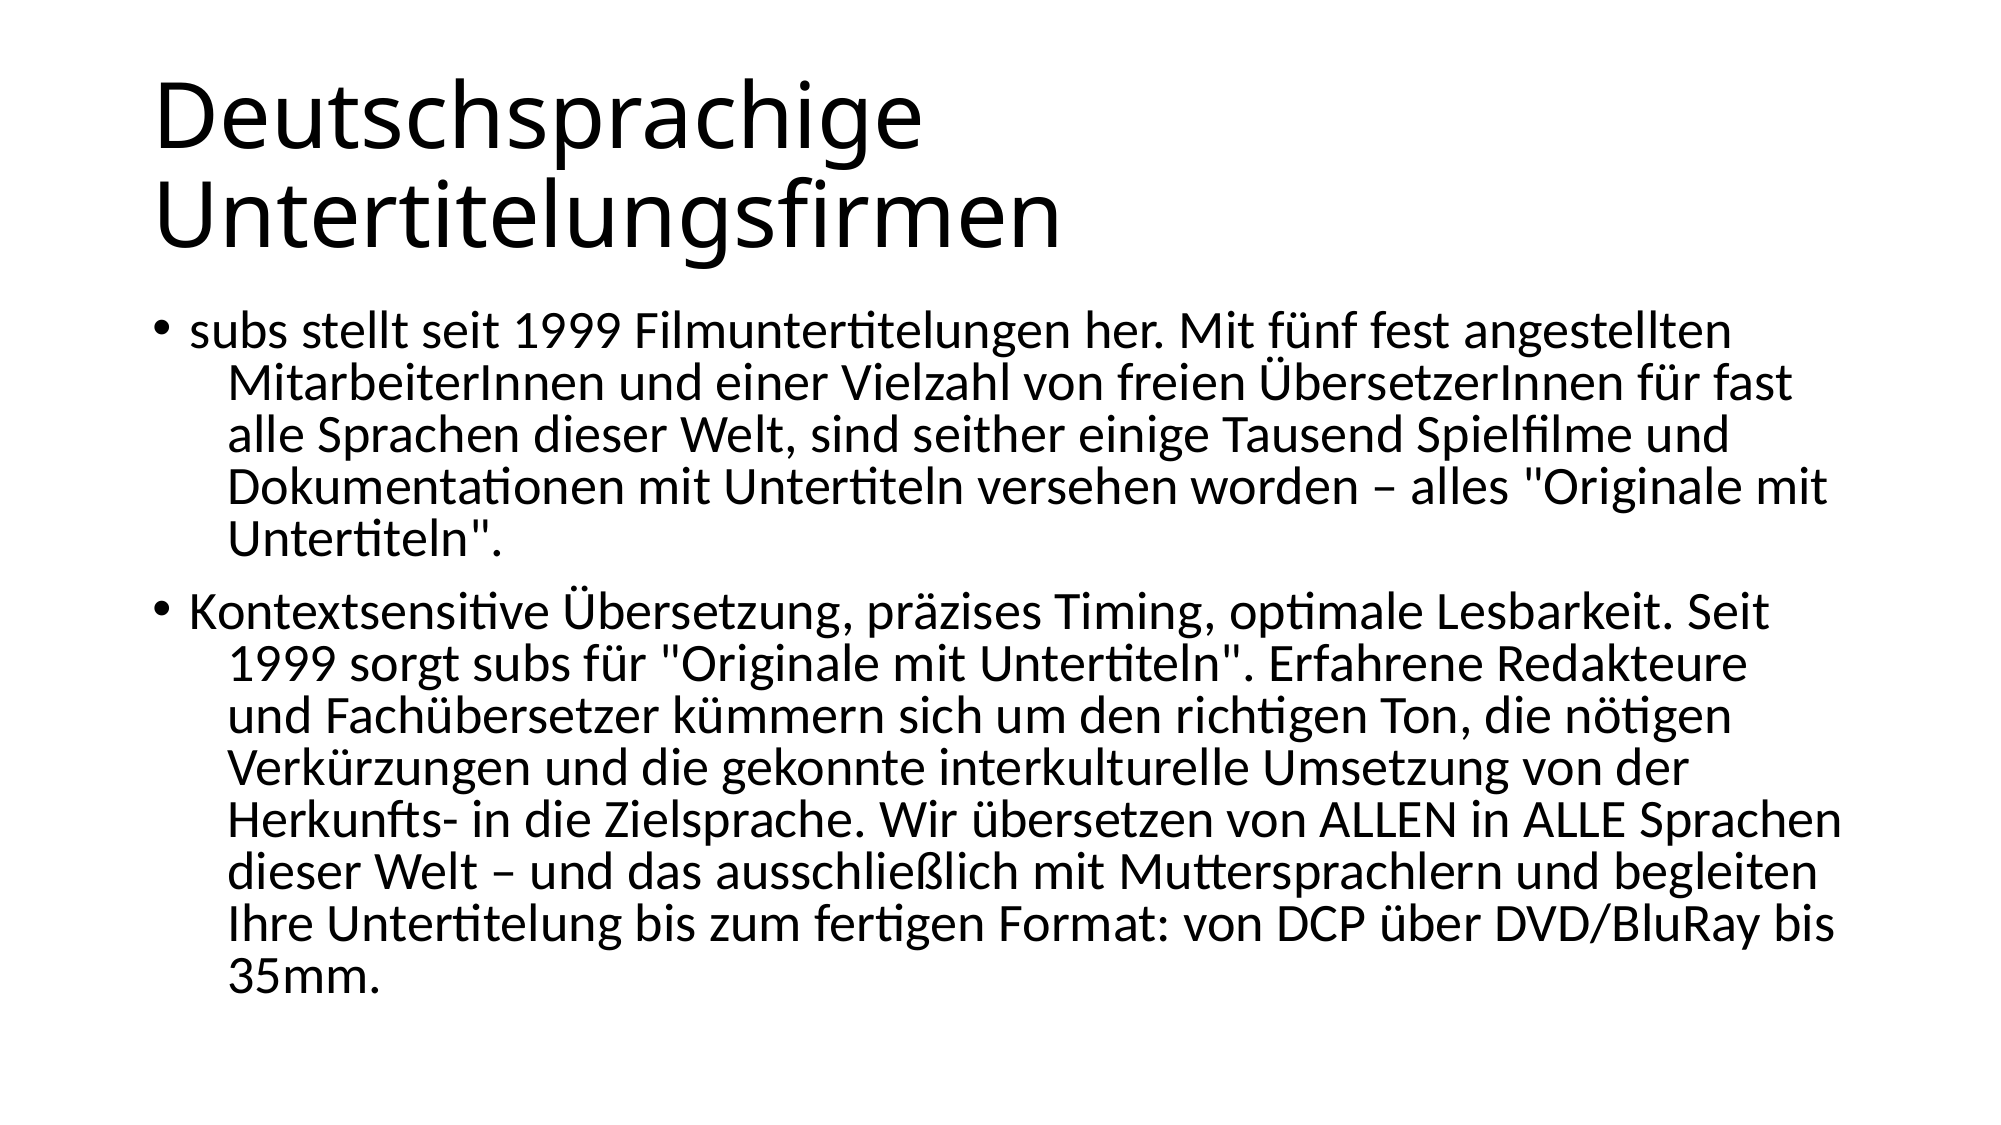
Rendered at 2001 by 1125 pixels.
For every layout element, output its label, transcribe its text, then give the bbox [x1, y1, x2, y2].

list subs stellt seit 1999 Filmuntertitelungen her. Mit fünf fest angestellten MitarbeiterInnen und einer Vielzahl von freien ÜbersetzerInnen für fast alle Sprachen dieser Welt, sind seither einige Tausend Spielfilme und Dokumentationen mit Untertiteln versehen worden – alles "Originale mit Untertiteln". Kontextsensitive Übersetzung, präzises Timing, optimale Lesbarkeit. Seit 1999 sorgt subs für "Originale mit Untertiteln". Erfahrene Redakteure und Fachübersetzer kümmern sich um den richtigen Ton, die nötigen Verkürzungen und die gekonnte interkulturelle Umsetzung von der Herkunfts- in die Zielsprache. Wir übersetzen von ALLEN in ALLE Sprachen dieser Welt – und das ausschließlich mit Muttersprachlern und begleiten Ihre Untertitelung bis zum fertigen Format: von DCP über DVD/BluRay bis 35mm. [137, 299, 1863, 1014]
title Deutschsprachige Untertitelungsfirmen [137, 59, 1863, 278]
